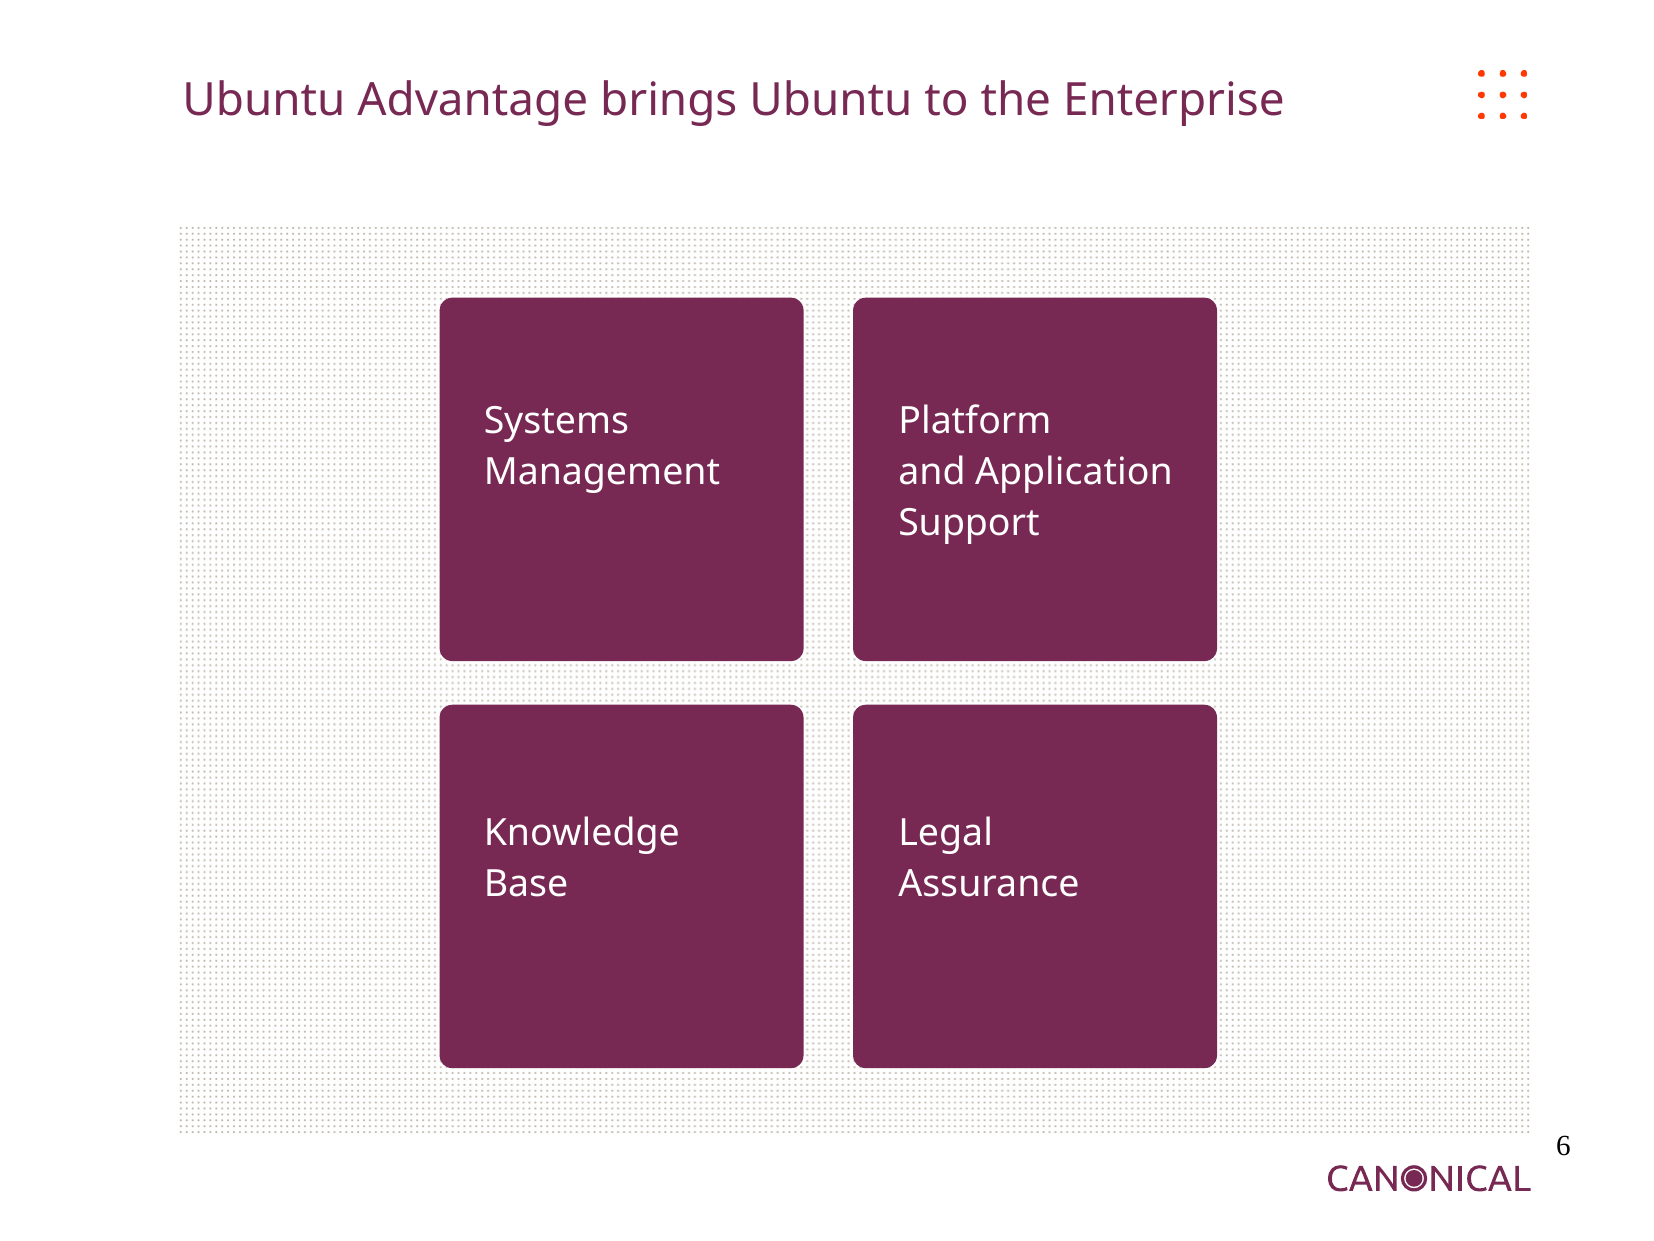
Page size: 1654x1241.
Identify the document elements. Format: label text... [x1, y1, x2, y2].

text_box Systems Management [469, 385, 764, 520]
text_box [924, 527, 935, 533]
text_box [971, 527, 981, 533]
text_box [439, 704, 804, 1069]
text_box Legal Assurance [883, 798, 1259, 898]
text_box [439, 297, 804, 662]
text_box Knowledge Base [469, 798, 844, 898]
picture [177, 224, 1532, 1136]
picture [1478, 70, 1527, 119]
text_box Ubuntu Advantage brings Ubuntu to the Enterprise [167, 59, 1266, 177]
text_box [853, 704, 1218, 1069]
text_box [853, 297, 1218, 662]
text_box [993, 527, 1004, 533]
text_box [949, 527, 959, 533]
text_box Platform and Application Support [883, 385, 1259, 527]
